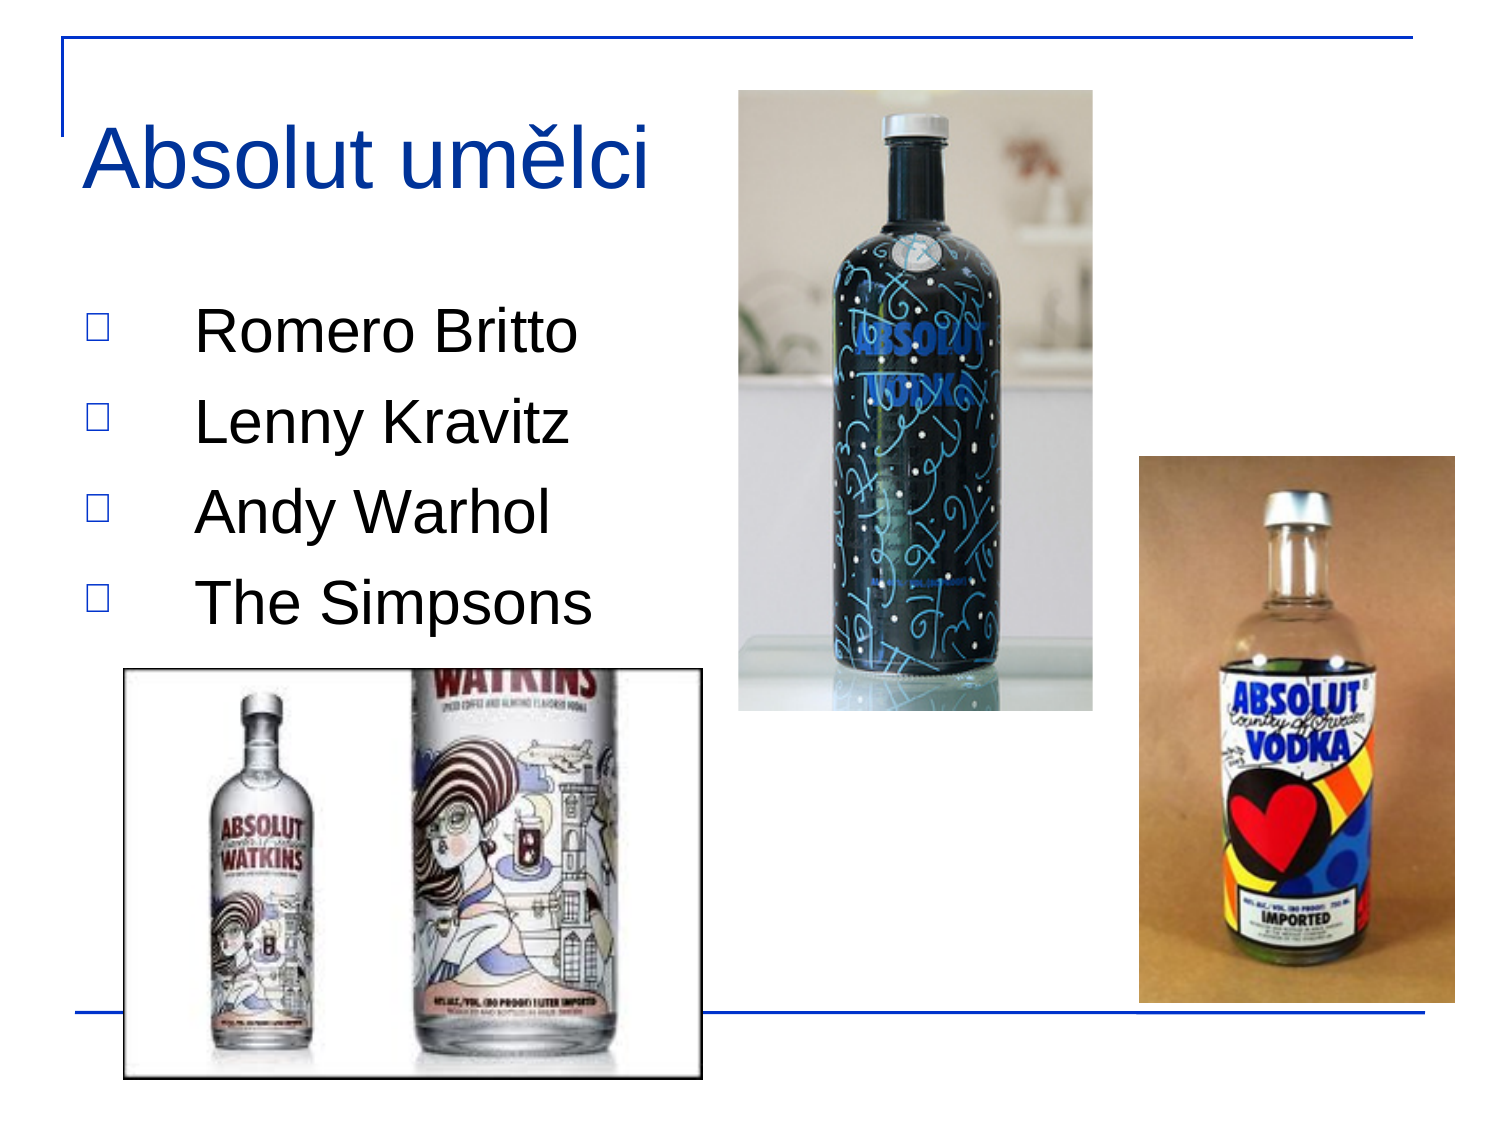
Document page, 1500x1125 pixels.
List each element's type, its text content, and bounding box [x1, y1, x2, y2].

picture [123, 668, 703, 1080]
list Romero Britto Lenny Kravitz Andy Warhol The Simpsons [82, 290, 1500, 1094]
picture [738, 90, 1093, 711]
picture [1139, 456, 1455, 1003]
title Absolut umělci [82, 49, 1500, 257]
